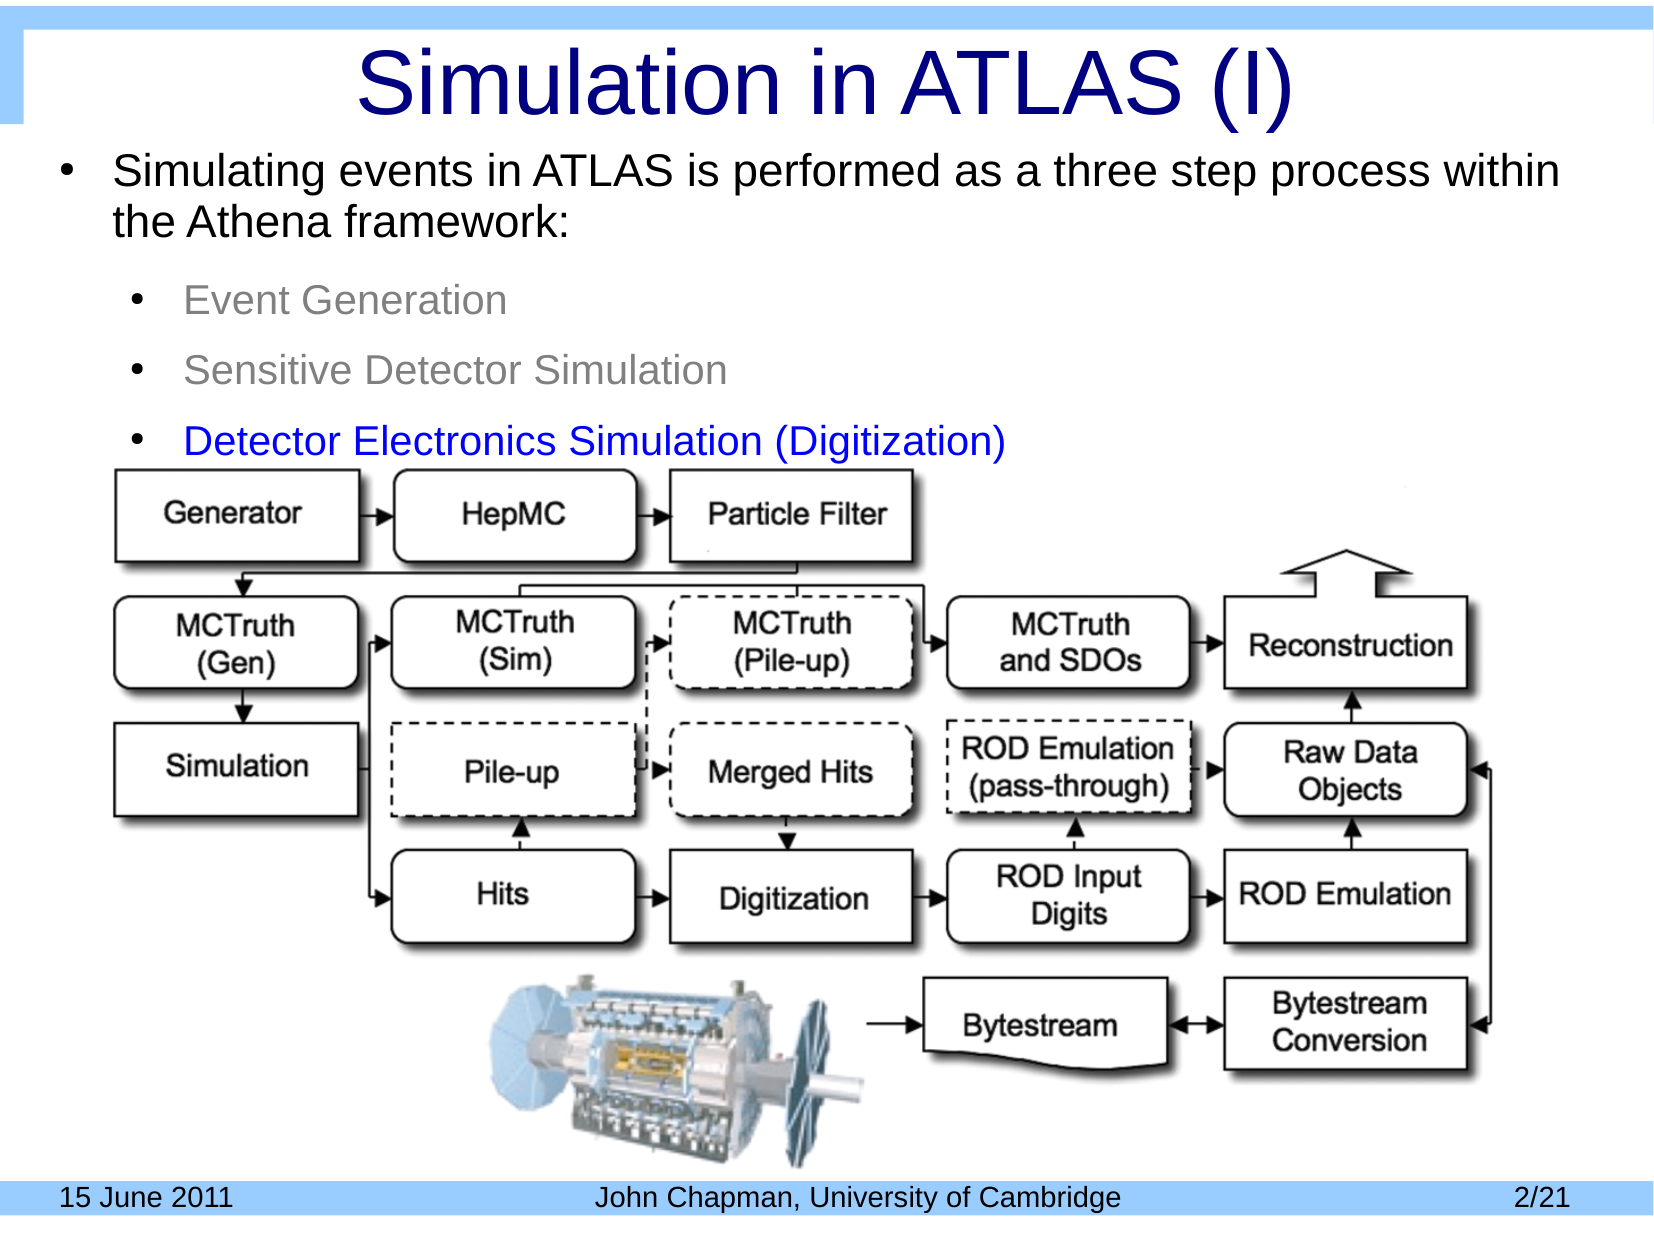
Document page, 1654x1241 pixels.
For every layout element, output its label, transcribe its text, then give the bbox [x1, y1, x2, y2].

picture [112, 466, 1493, 1175]
title Simulation in ATLAS (I) [0, 23, 1654, 142]
list Simulating events in ATLAS is performed as a three step process within the Athena framework: Event Generation Sensitive Detector Simulation Detector Electronics Simulation (Digitization) [41, 145, 1607, 465]
